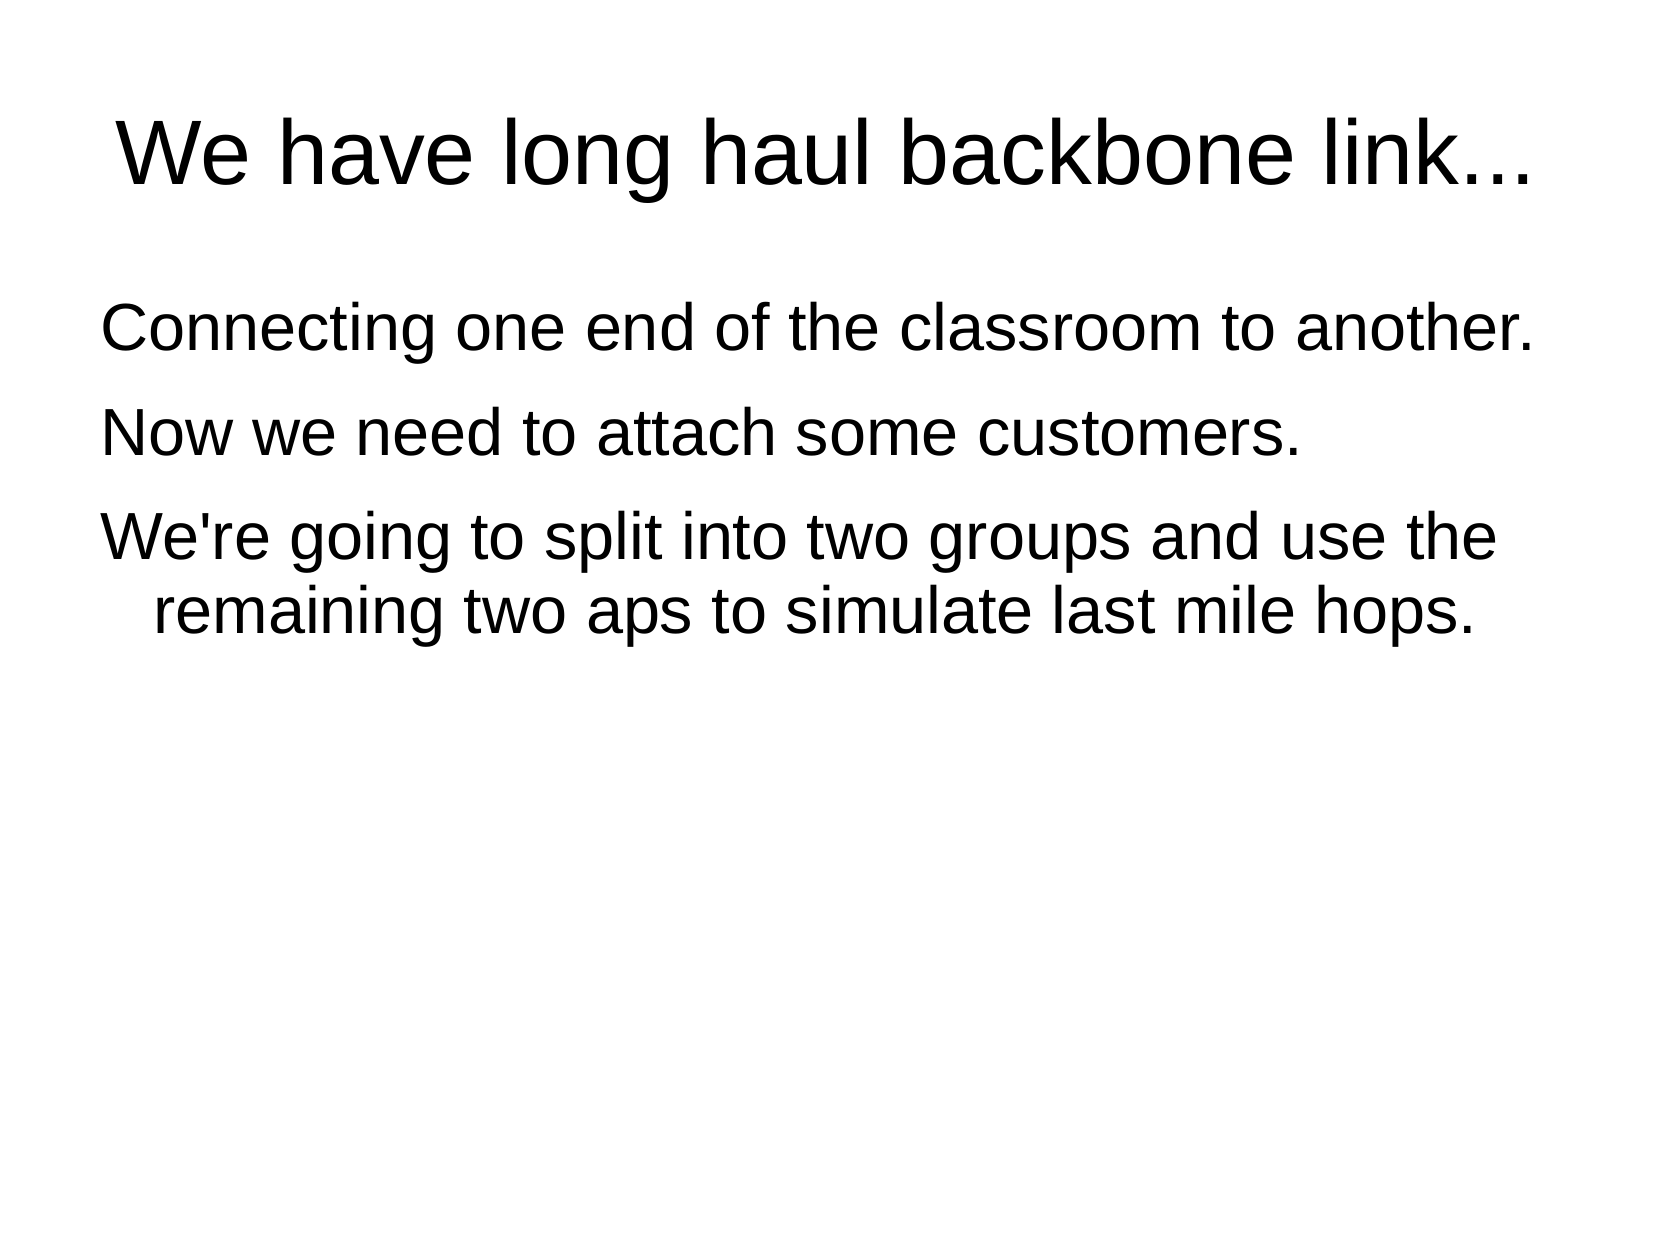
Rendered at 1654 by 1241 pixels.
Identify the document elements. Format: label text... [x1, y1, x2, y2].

list Connecting one end of the classroom to another. Now we need to attach some customers. We're going to split into two groups and use the remaining two aps to simulate last mile hops. [82, 290, 1571, 1094]
title We have long haul backbone link... [82, 49, 1571, 257]
